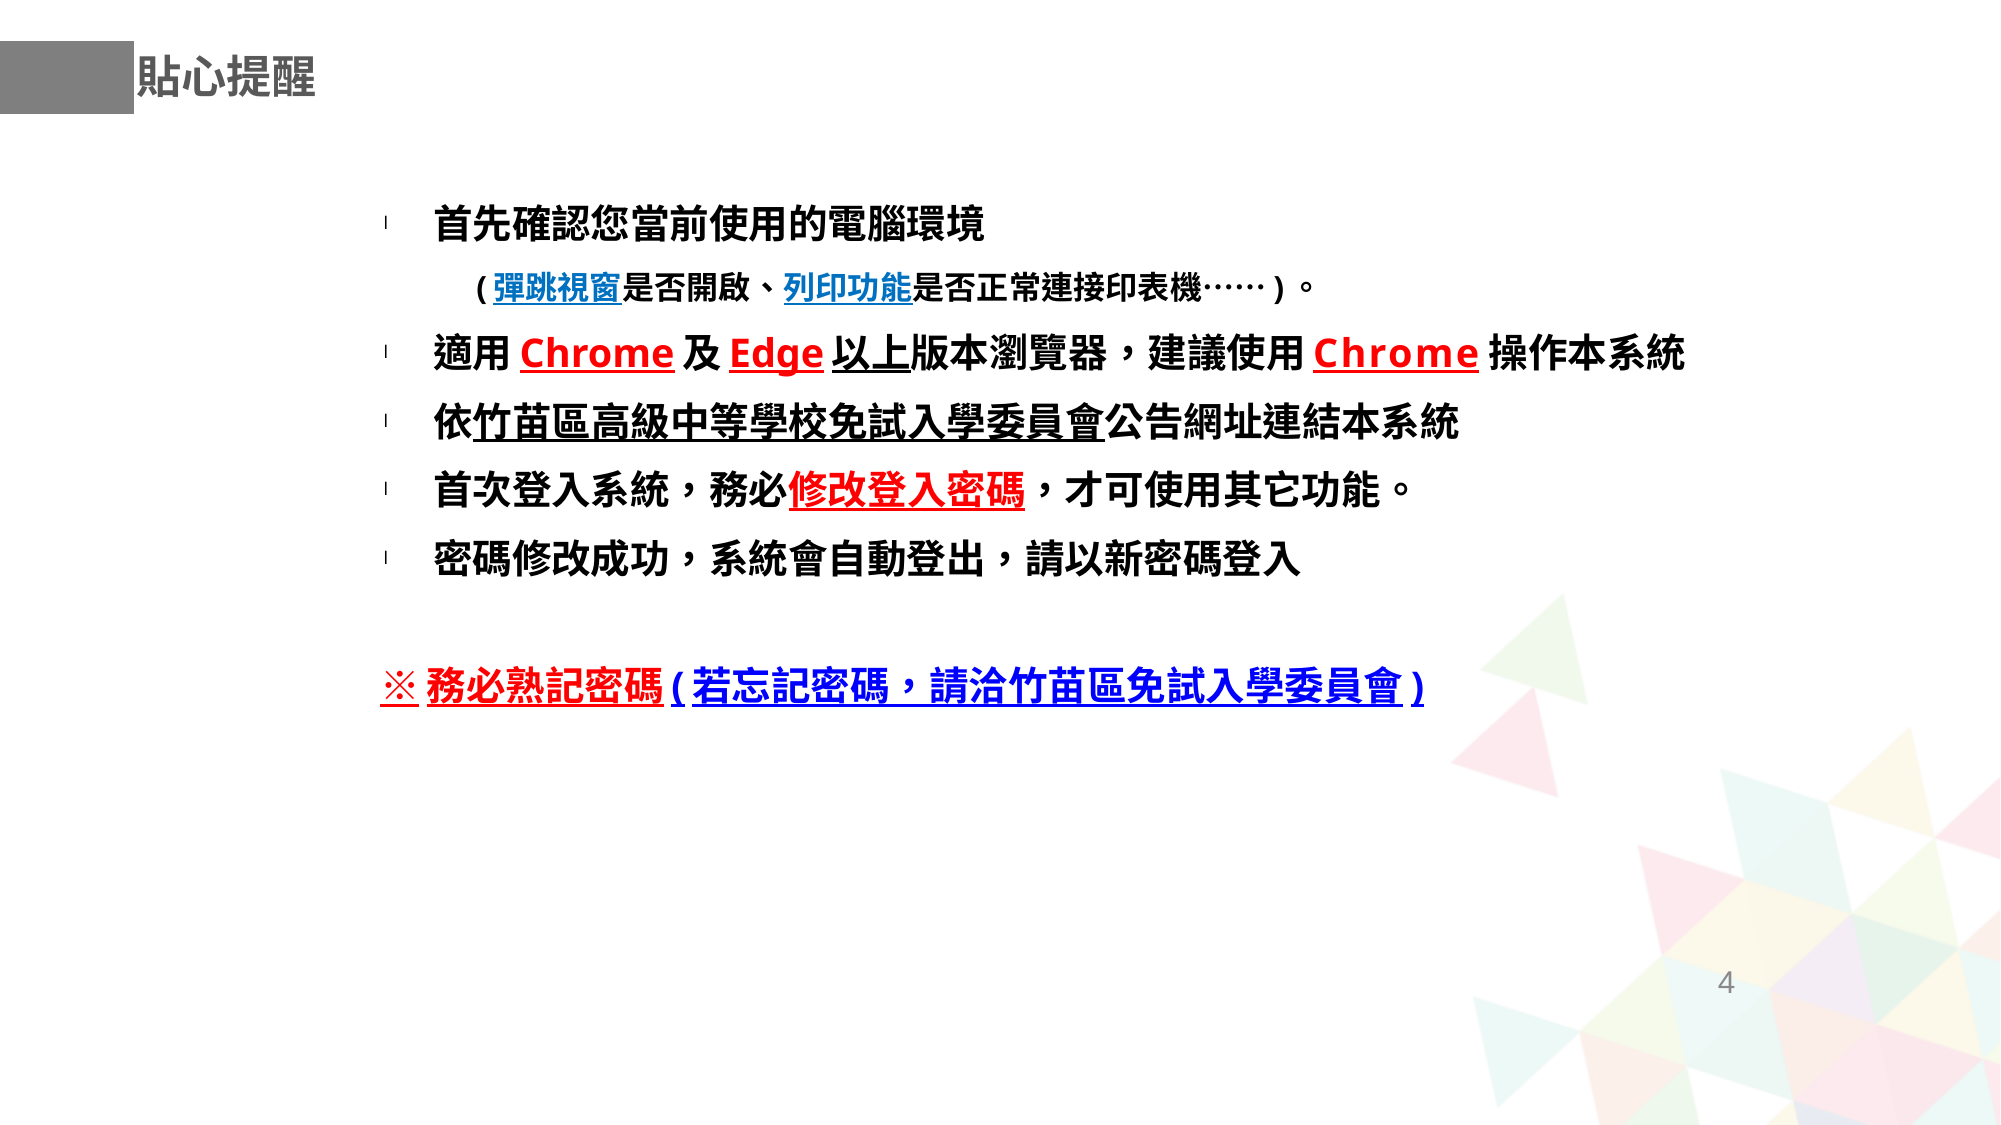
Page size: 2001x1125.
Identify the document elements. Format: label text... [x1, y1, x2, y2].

text_box 4 [1705, 949, 1804, 1020]
text_box [0, 41, 134, 114]
text_box 貼心提醒 [121, 41, 583, 111]
list 首先確認您當前使用的電腦環境 (彈跳視窗是否開啟、列印功能是否正常連接印表機……)。 適用Chrome及Edge以上版本瀏覽器，建議使用Chrome操作本系統 依竹苗區高級中等學校免試入學委員會公告網址連結本系統 首次登入系統，務必修改登入密碼，才可使用其它功能。 密碼修改成功，系統會自動登出，請以新密碼登入 ※務必熟記密碼(若忘記密碼，請洽竹苗區免試入學委員會) [351, 186, 1701, 772]
